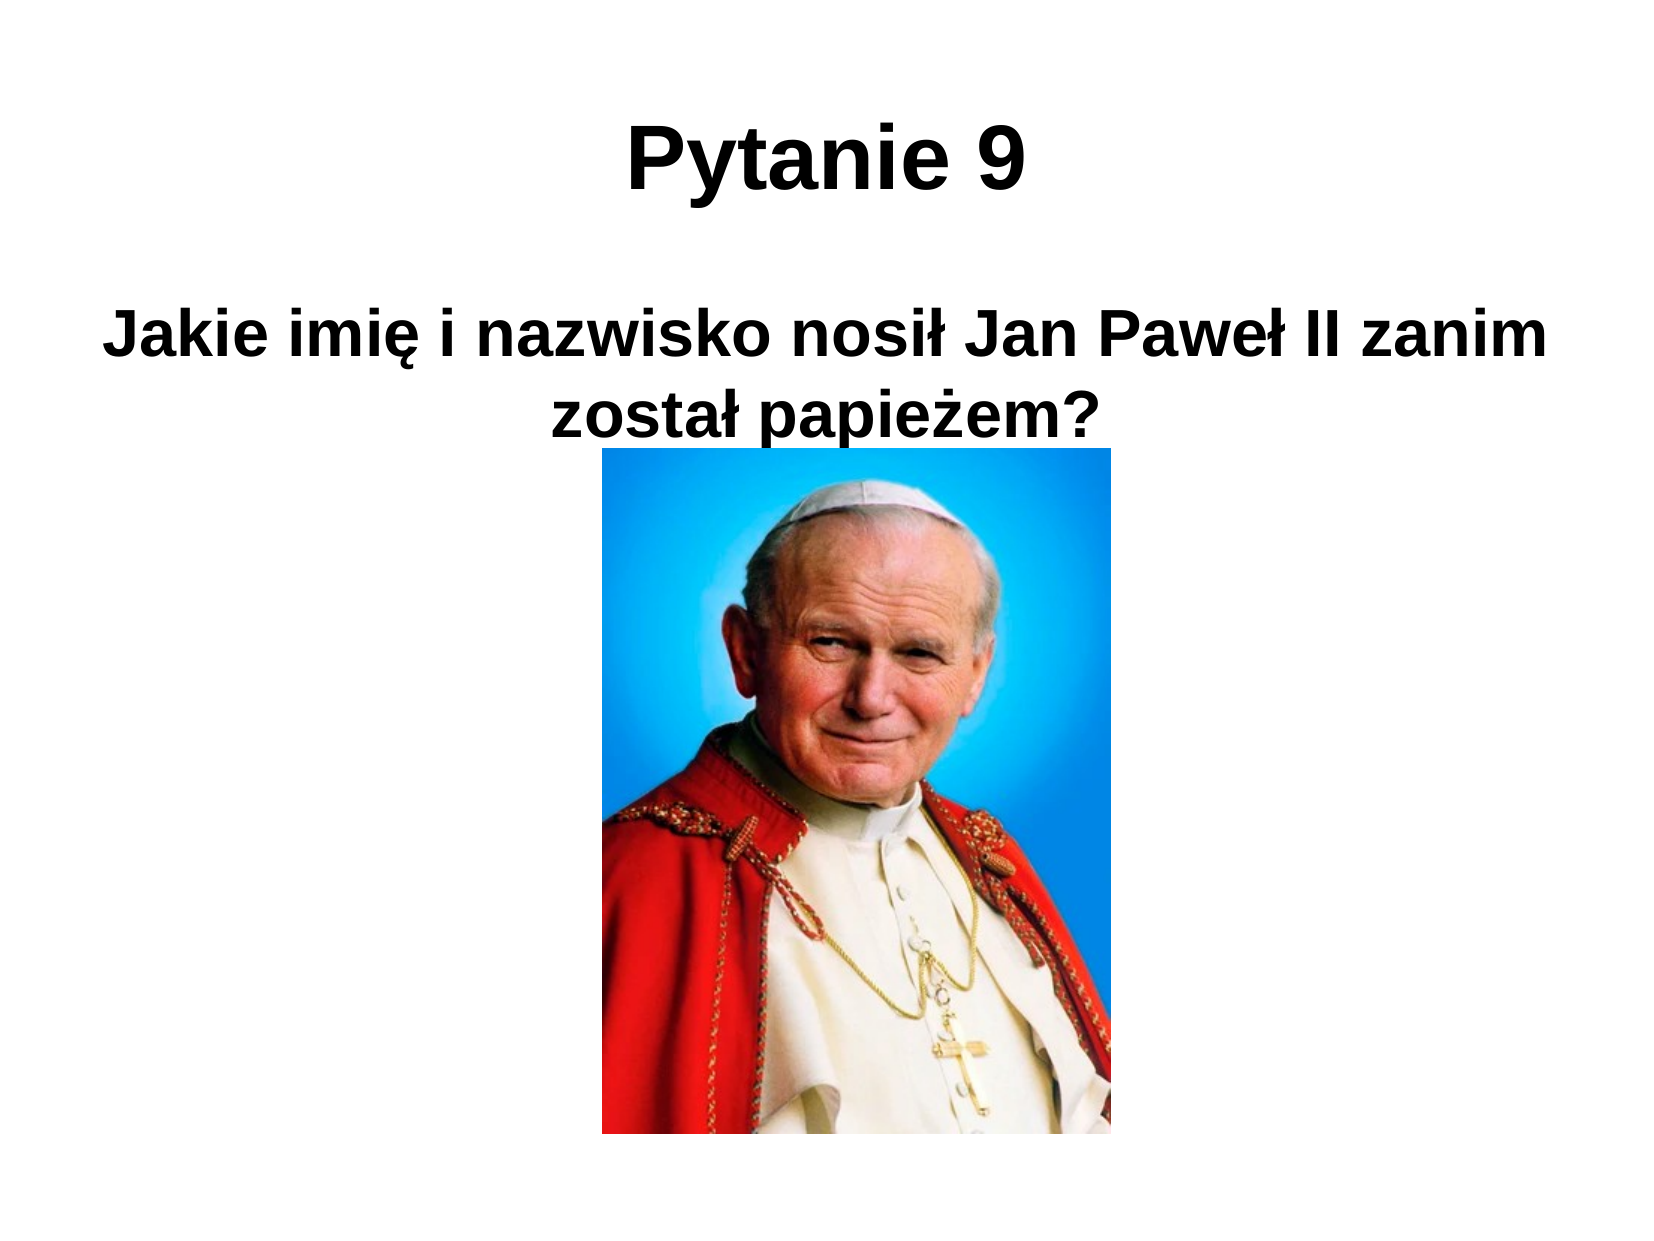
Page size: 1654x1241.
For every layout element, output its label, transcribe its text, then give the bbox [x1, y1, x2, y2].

title Pytanie 9 [82, 49, 1571, 257]
list Jakie imię i nazwisko nosił Jan Paweł II zanim został papieżem? [82, 290, 1571, 1109]
picture [602, 448, 1111, 1134]
picture [602, 607, 607, 621]
picture [602, 448, 701, 601]
